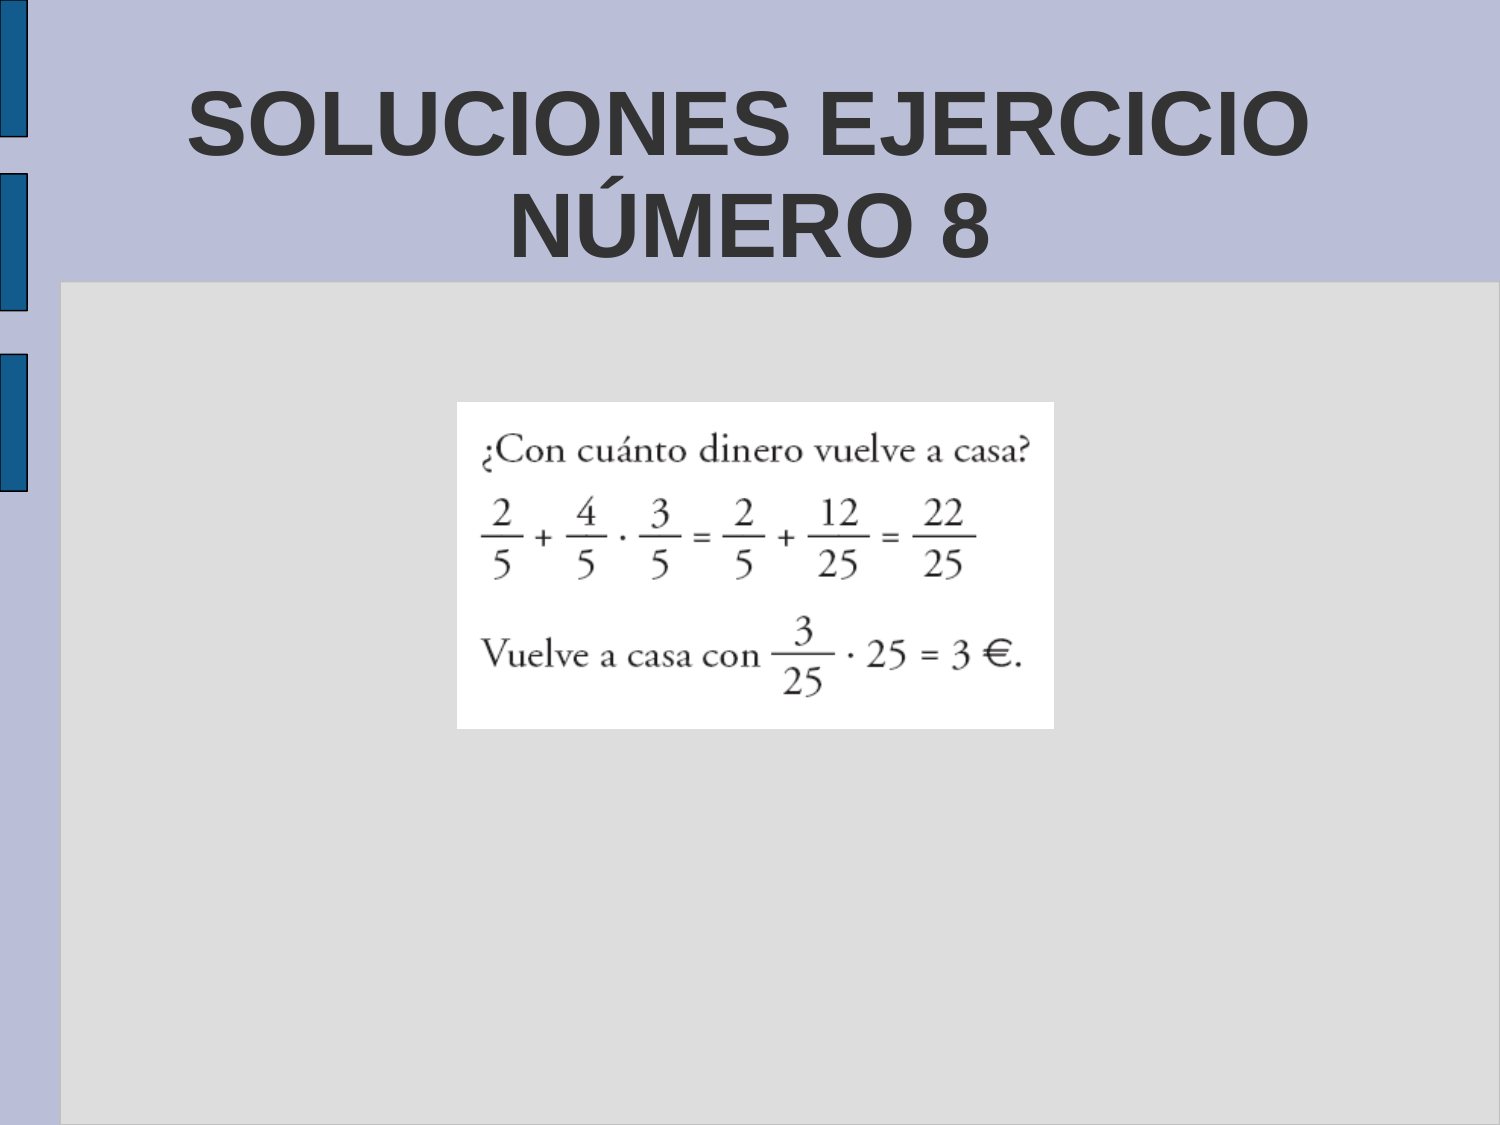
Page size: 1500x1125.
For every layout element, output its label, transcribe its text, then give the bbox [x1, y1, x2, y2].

title SOLUCIONES EJERCICIO NÚMERO 8 [110, 73, 1391, 279]
picture [457, 402, 1054, 729]
